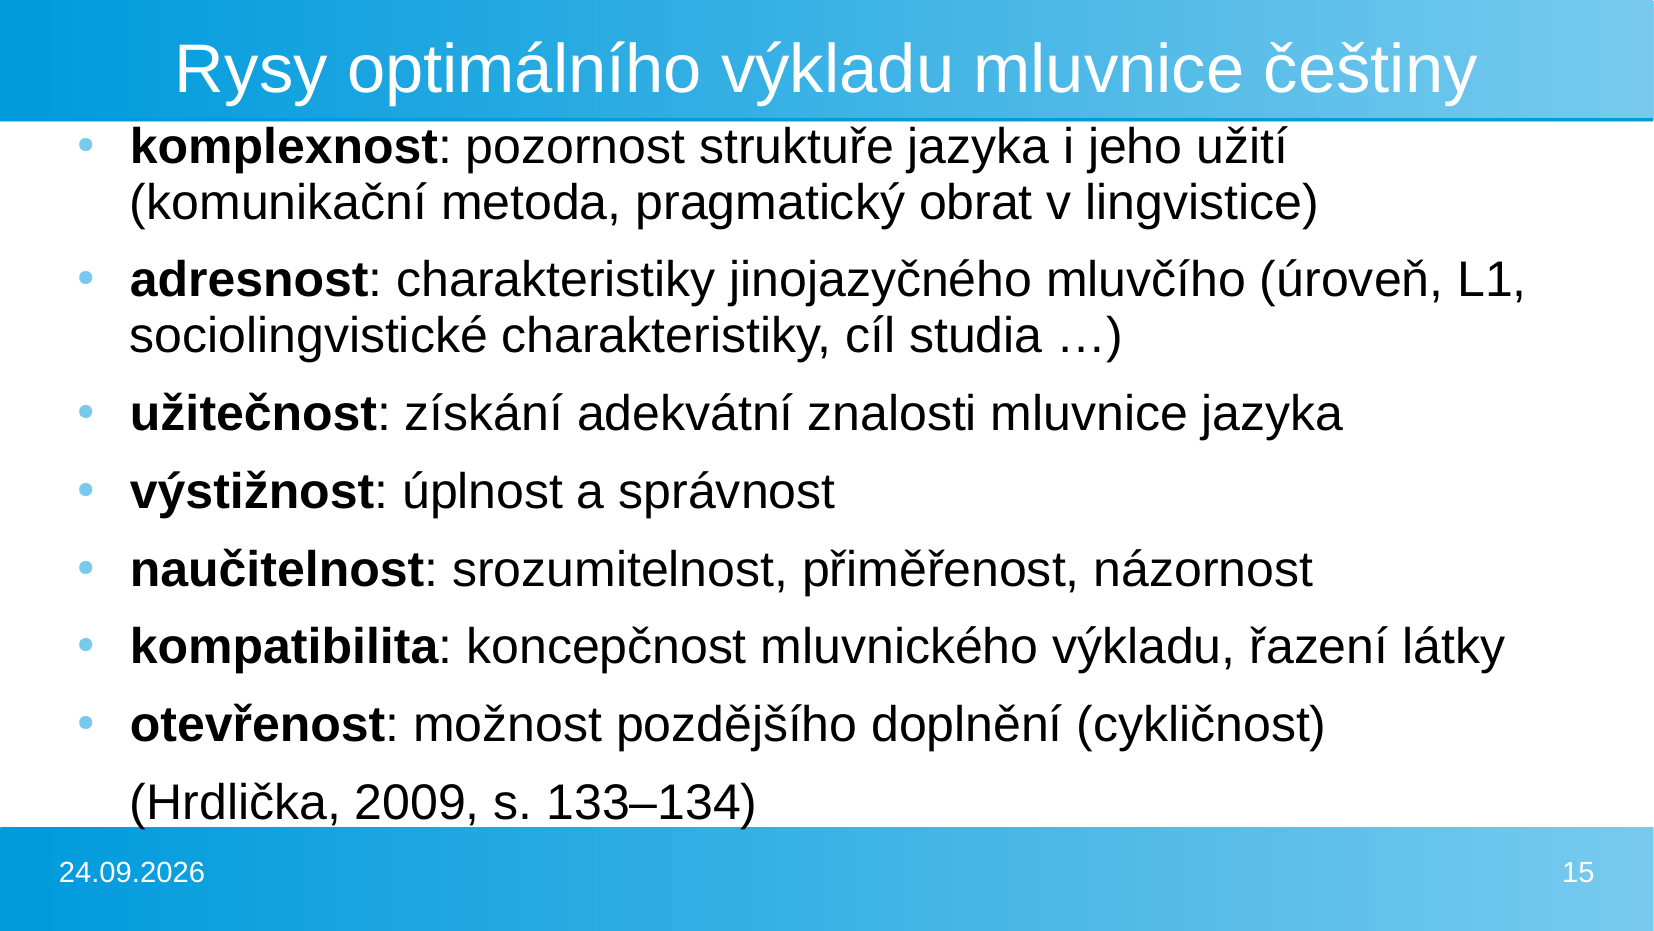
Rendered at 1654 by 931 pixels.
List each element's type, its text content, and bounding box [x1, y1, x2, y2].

list komplexnost: pozornost struktuře jazyka i jeho užití (komunikační metoda, pragmatický obrat v lingvistice) adresnost: charakteristiky jinojazyčného mluvčího (úroveň, L1, sociolingvistické charakteristiky, cíl studia …) užitečnost: získání adekvátní znalosti mluvnice jazyka výstižnost: úplnost a správnost naučitelnost: srozumitelnost, přiměřenost, názornost kompatibilita: koncepčnost mluvnického výkladu, řazení látky otevřenost: možnost pozdějšího doplnění (cykličnost) (Hrdlička, 2009, s. 133–134) [59, 118, 1595, 838]
title Rysy optimálního výkladu mluvnice češtiny [59, 29, 1595, 108]
